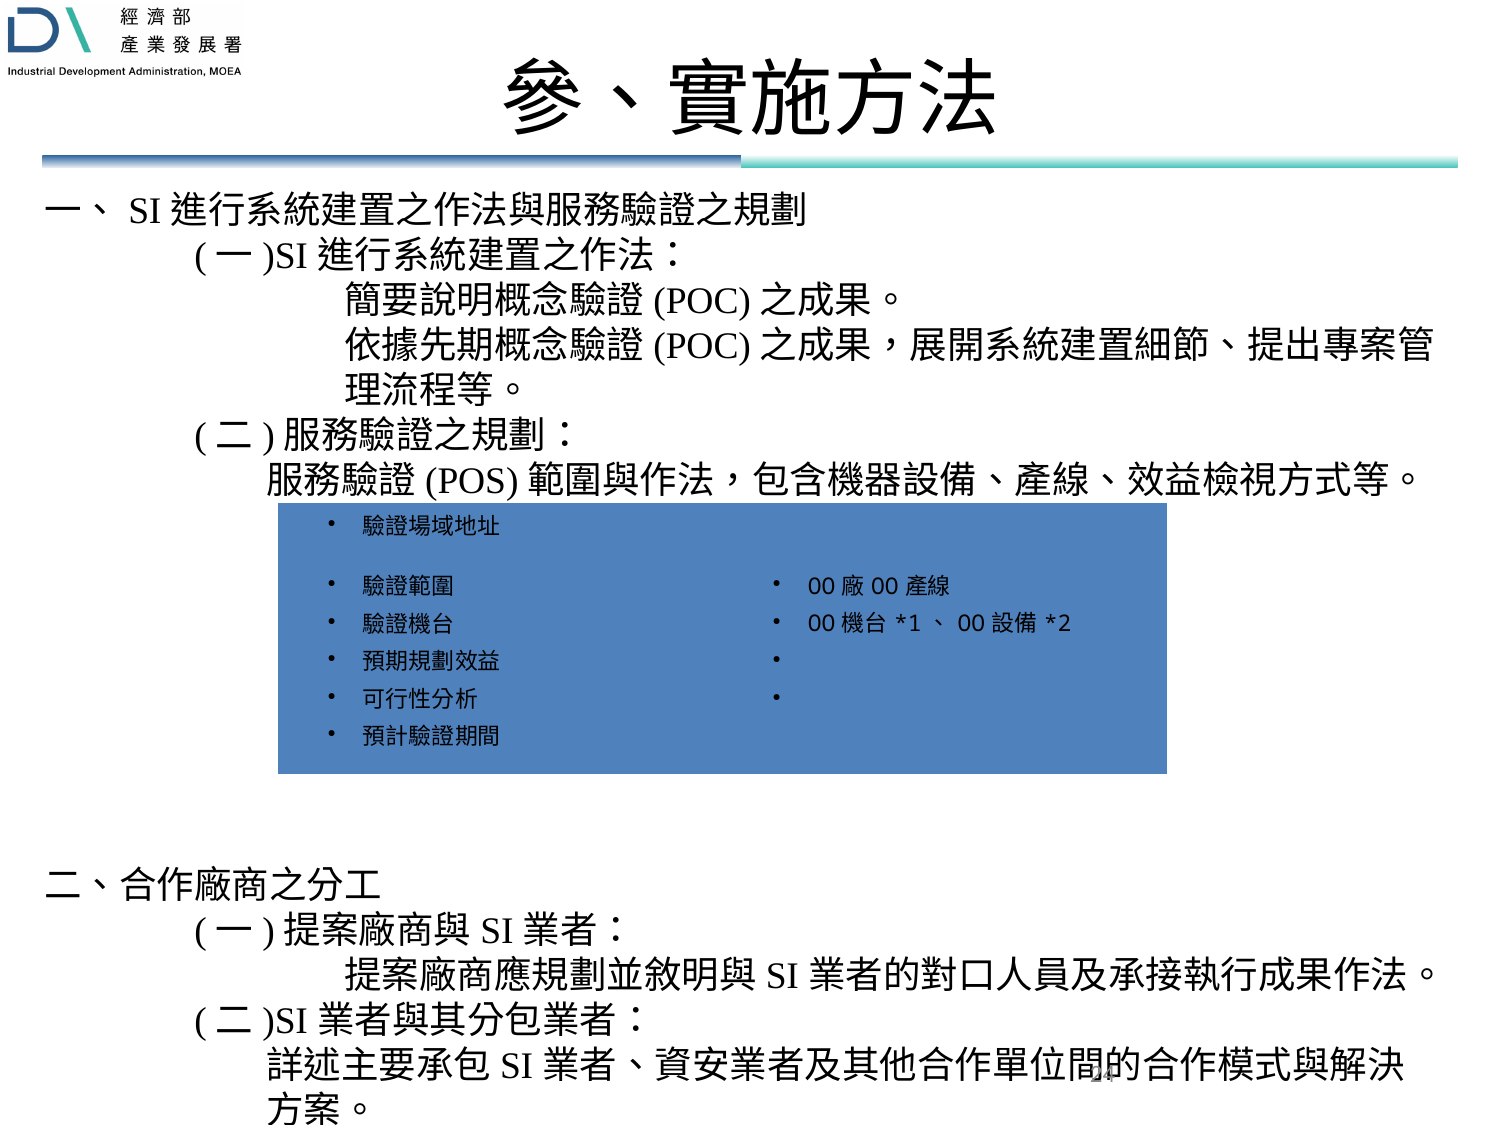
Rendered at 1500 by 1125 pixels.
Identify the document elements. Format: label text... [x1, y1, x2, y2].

table_cell 驗證機台 [278, 601, 722, 639]
table_cell [722, 639, 1167, 676]
table_cell [722, 714, 1167, 774]
table_cell OO廠OO產線 [722, 564, 1167, 601]
table_cell OO機台*1、OO設備*2 [722, 601, 1167, 639]
table_header 驗證場域地址 [278, 503, 722, 564]
table_cell 驗證範圍 [278, 564, 722, 601]
table_cell 預期規劃效益 [278, 639, 722, 676]
table_cell 可行性分析 [278, 676, 722, 714]
table_header [722, 503, 1167, 564]
table_cell 預計驗證期間 [278, 714, 722, 774]
title 參、實施方法 [75, 19, 1426, 171]
table_cell [722, 676, 1167, 714]
text_box 24 [1074, 1042, 1426, 1103]
text_box 一、SI進行系統建置之作法與服務驗證之規劃 (一)SI進行系統建置之作法： 簡要說明概念驗證(POC)之成果。 依據先期概念驗證(POC)之成果，展開系統建置細節、提出專案管理流程等。 (二)服務驗證之規劃： 服務驗證(POS)範圍與作法，包含機器設備、產線、效益檢視方式等。 二、合作廠商之分工 (一)提案廠商與SI業者： 提案廠商應規劃並敘明與SI業者的對口人員及承接執行成果作法。 (二)SI業者與其分包業者： 詳述主要承包SI業者、資安業者及其他合作單位間的合作模式與解決 方案。 [29, 178, 1459, 1125]
